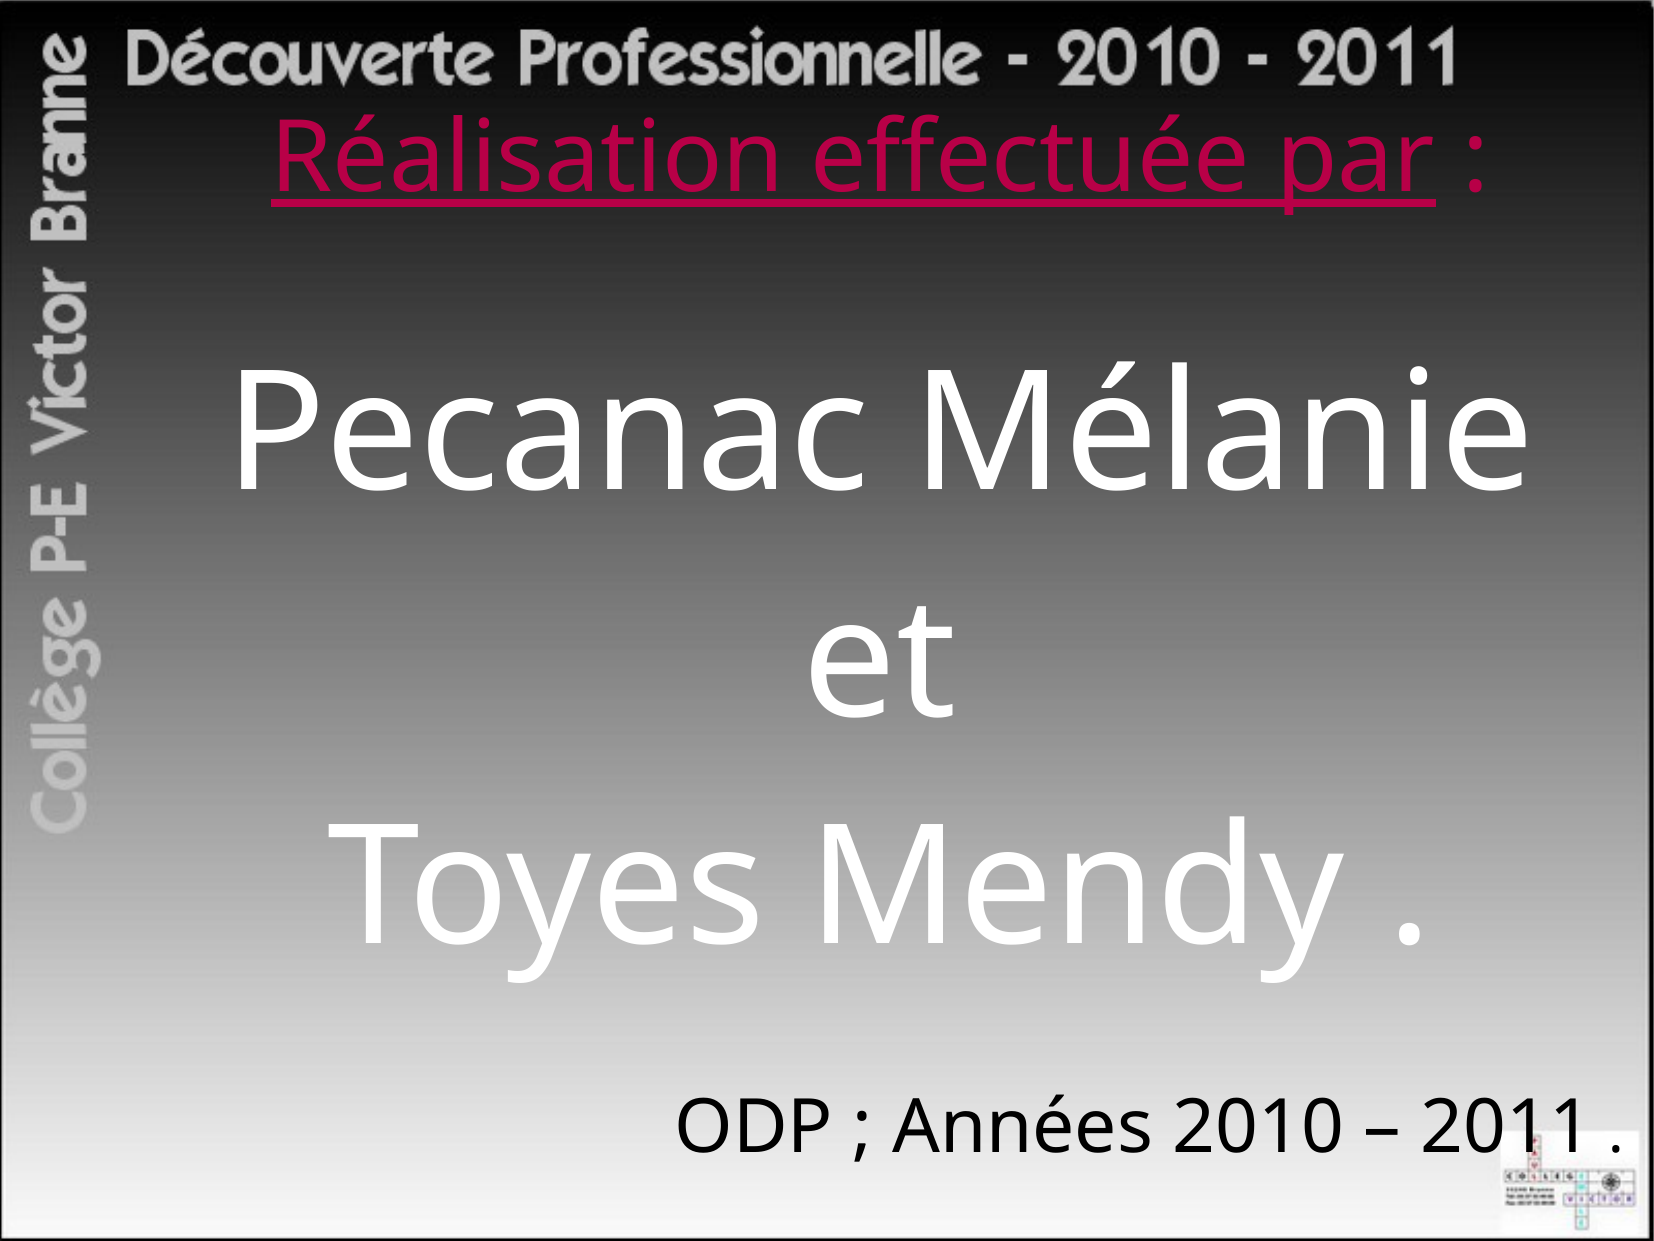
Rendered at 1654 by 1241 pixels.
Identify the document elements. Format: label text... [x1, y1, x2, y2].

subtitle Réalisation effectuée par : Pecanac Mélanie et Toyes Mendy . ODP ; Années 2010 – 2011 . [135, 107, 1625, 1152]
picture [0, 0, 1654, 1241]
